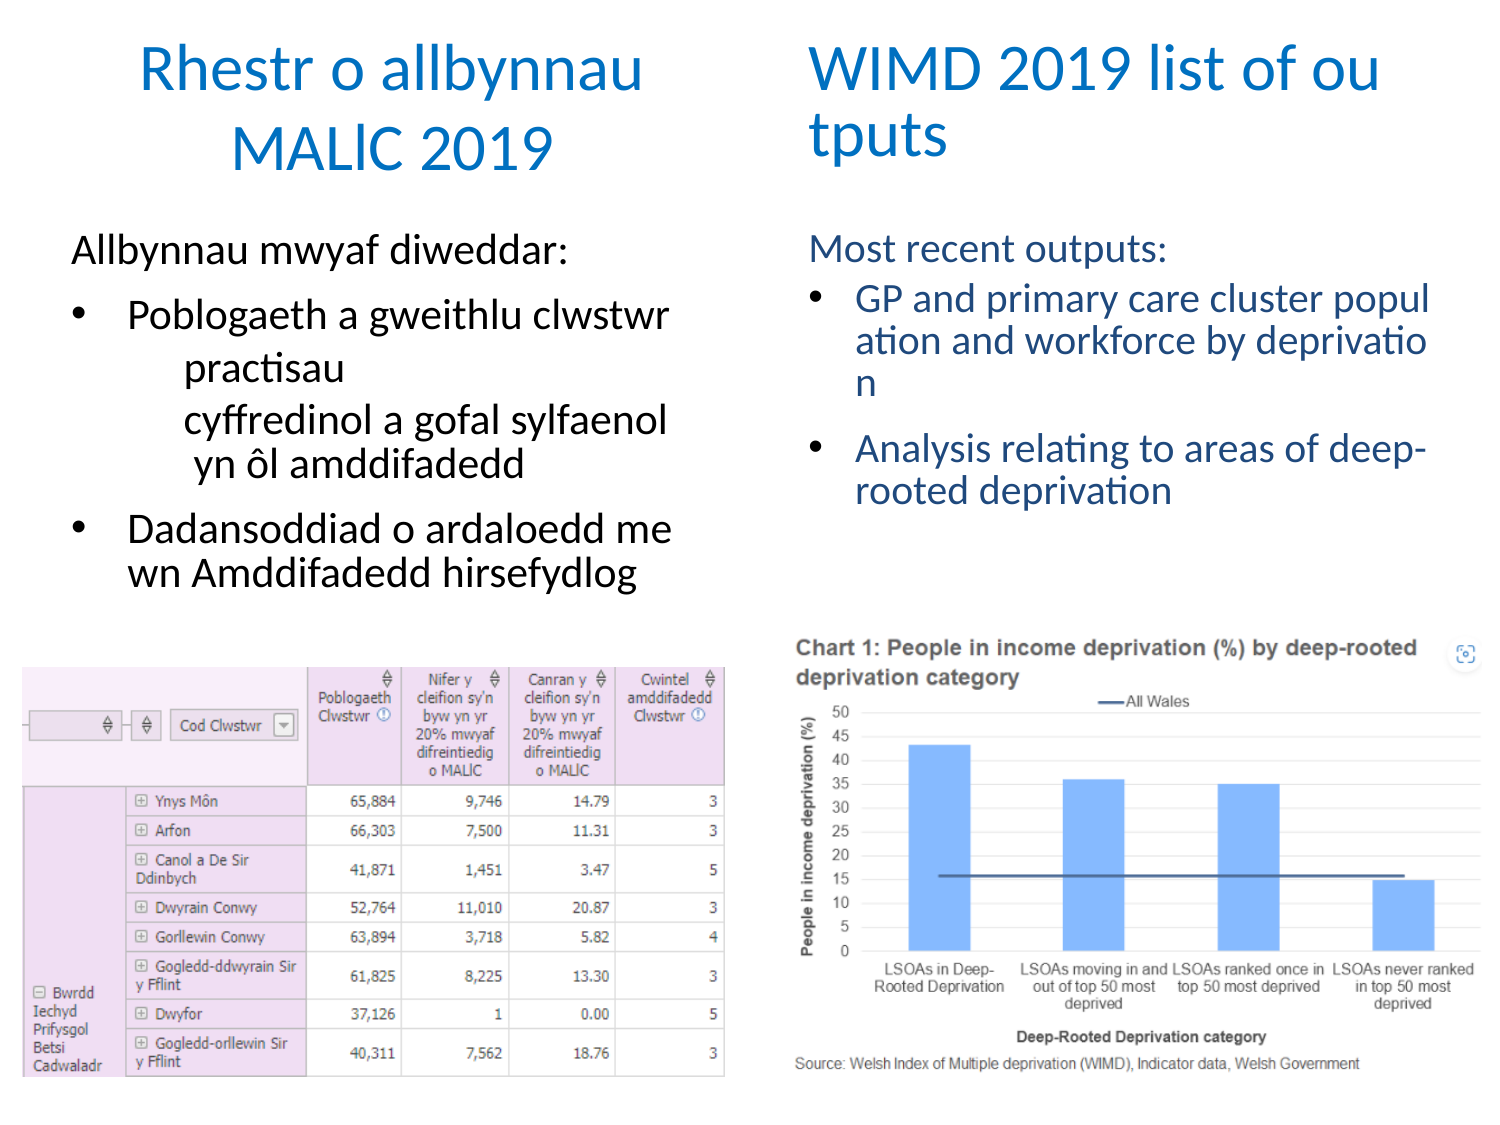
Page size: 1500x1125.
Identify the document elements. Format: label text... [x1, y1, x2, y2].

list Allbynnau mwyaf diweddar: Poblogaeth a gweithlu clwstwr practisau cyffredinol a gofal sylfaenol yn ôl amddifadedd Dadansoddiad o ardaloedd mewn Amddifadedd hirsefydlog [55, 213, 691, 668]
text_box WIMD 2019 list of outputs [793, 16, 1417, 111]
text_box Most recent outputs: GP and primary care cluster population and workforce by deprivation Analysis relating to areas of deep-rooted deprivation [793, 214, 1447, 532]
picture [22, 667, 725, 1077]
text_box Rhestr o allbynnau MALlC 2019 [41, 16, 743, 191]
picture [789, 634, 1482, 1077]
